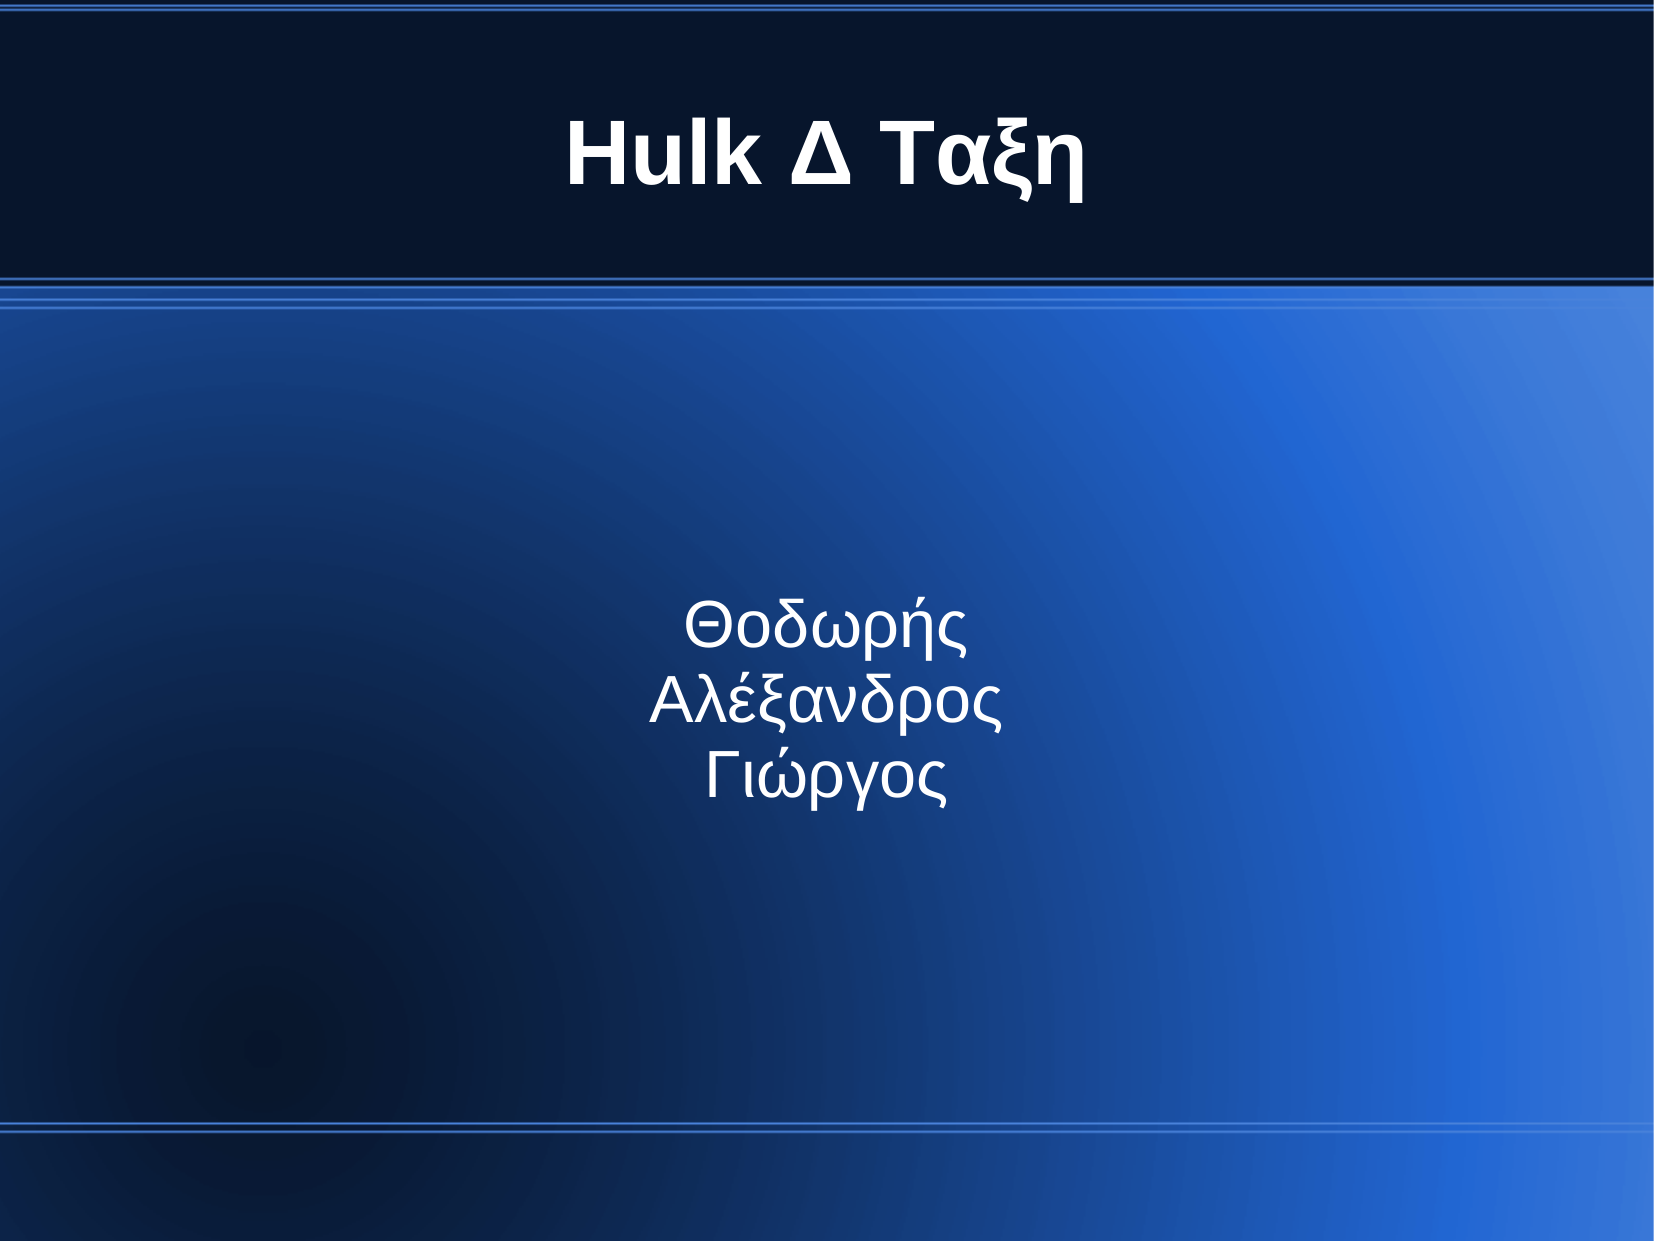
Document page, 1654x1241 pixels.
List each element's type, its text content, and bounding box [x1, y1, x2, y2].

title Hulk Δ Ταξη [82, 49, 1571, 257]
picture [0, 0, 1654, 1241]
subtitle Θοδωρής Αλέξανδρος Γιώργος [82, 290, 1571, 1109]
